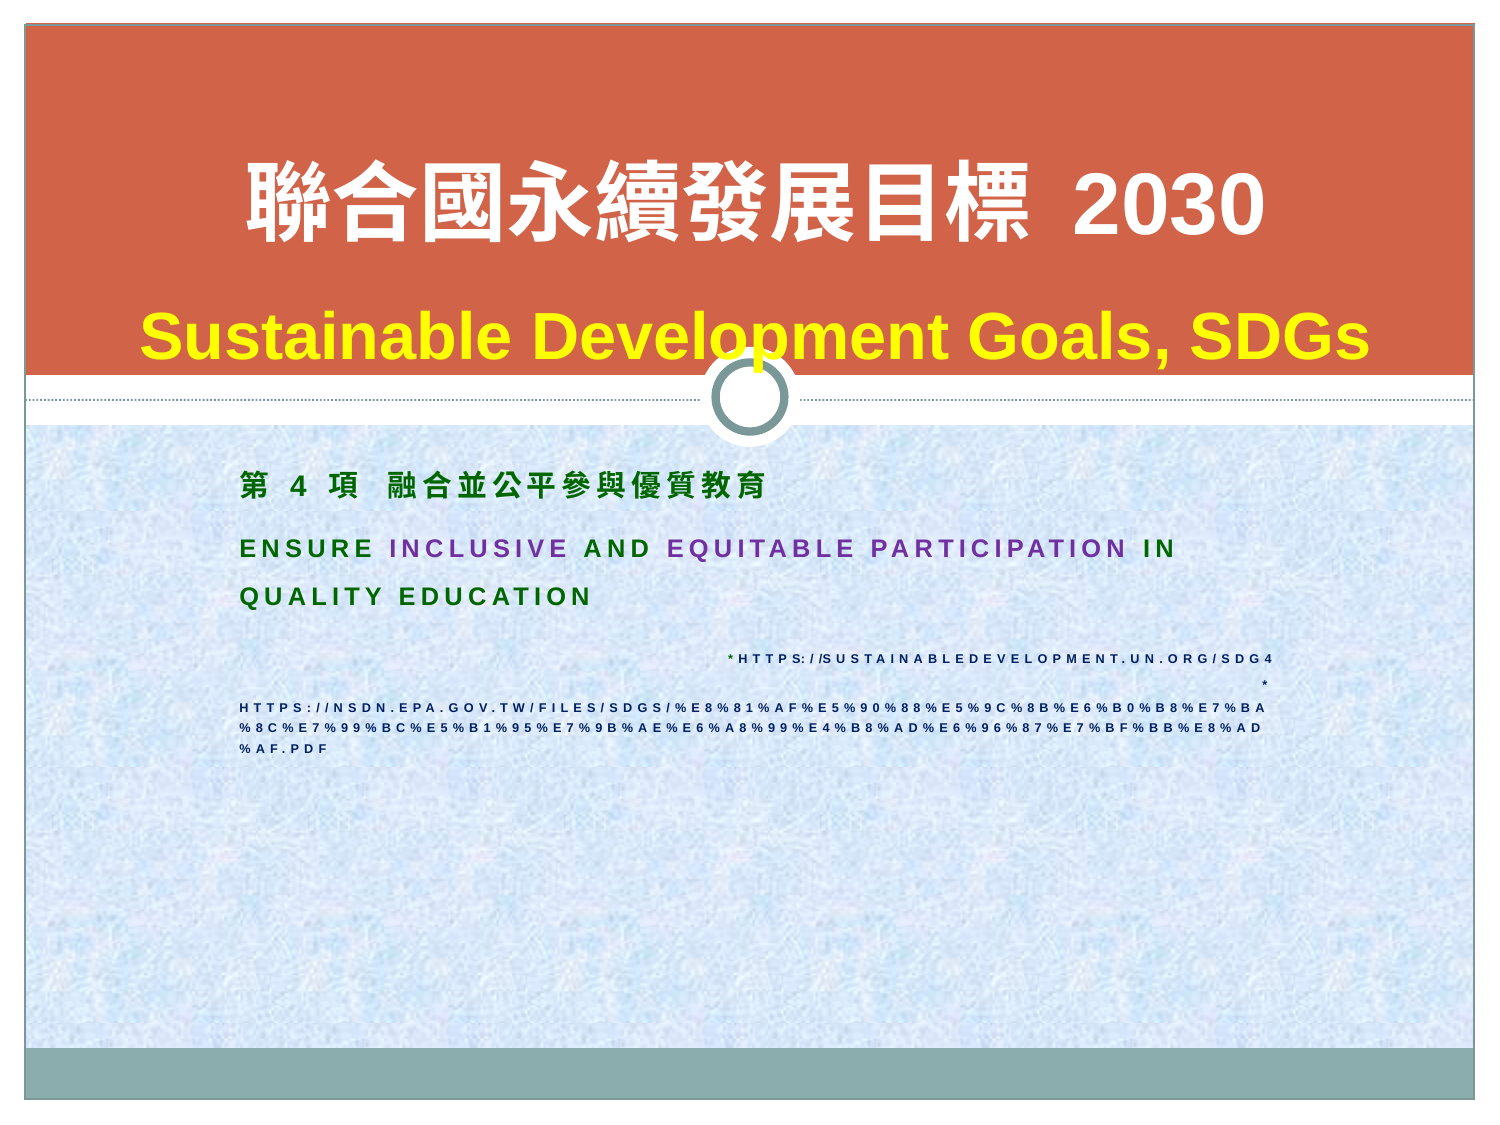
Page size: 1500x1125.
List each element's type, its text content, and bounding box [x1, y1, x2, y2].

list 第 4 項 融合並公平參與優質教育 Ensure inclusive and equitable participation in quality education *https://sustainabledevelopment.un.org/sdg4 *https://nsdn.epa.gov.tw/files/sdgs/%E8%81%AF%E5%90%88%E5%9C%8B%E6%B0%B8%E7%BA%8C%E7%99%BC%E5%B1%95%E7%9B%AE%E6%A8%99%E4%B8%AD%E6%96%87%E7%BF%BB%E8%AD%AF.pdf [147, 479, 1429, 755]
title 聯合國永續發展目標 2030 Sustainable Development Goals, SDGs [118, 78, 1394, 329]
